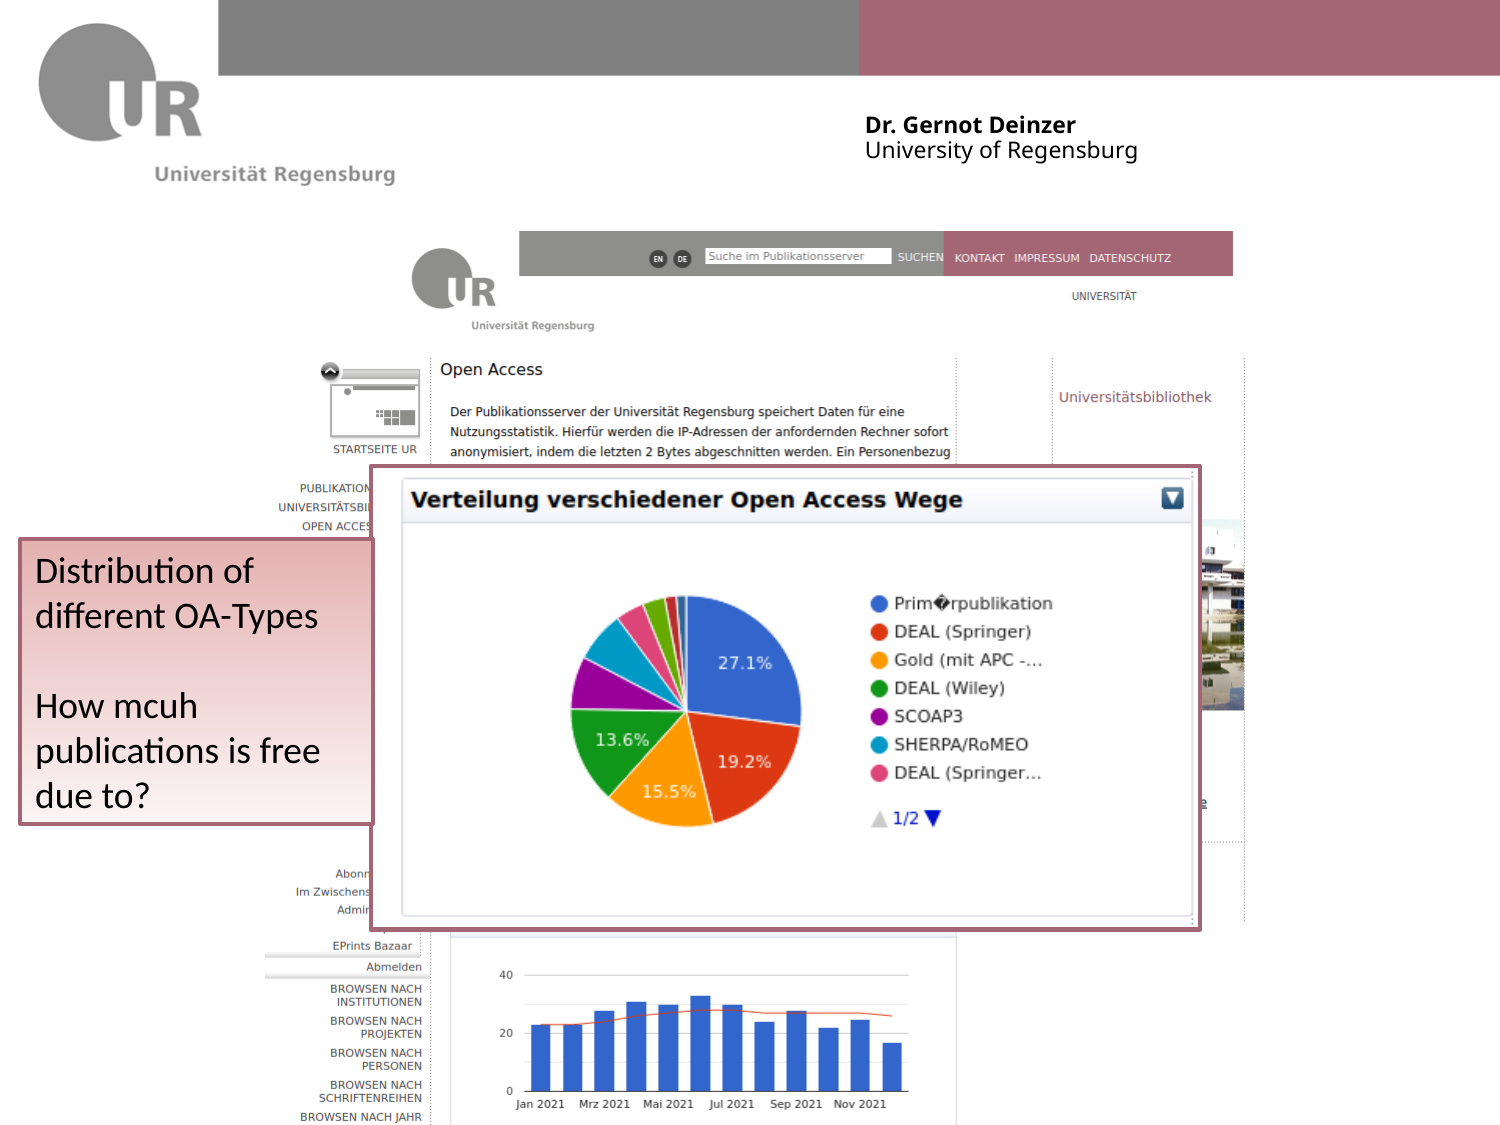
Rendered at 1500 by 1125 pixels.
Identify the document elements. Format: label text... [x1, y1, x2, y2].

picture [17, 18, 419, 209]
picture [372, 468, 1198, 928]
text_box Distribution of different OA-Types How mcuh publications is free due to? [20, 538, 373, 824]
picture [265, 231, 1291, 1125]
